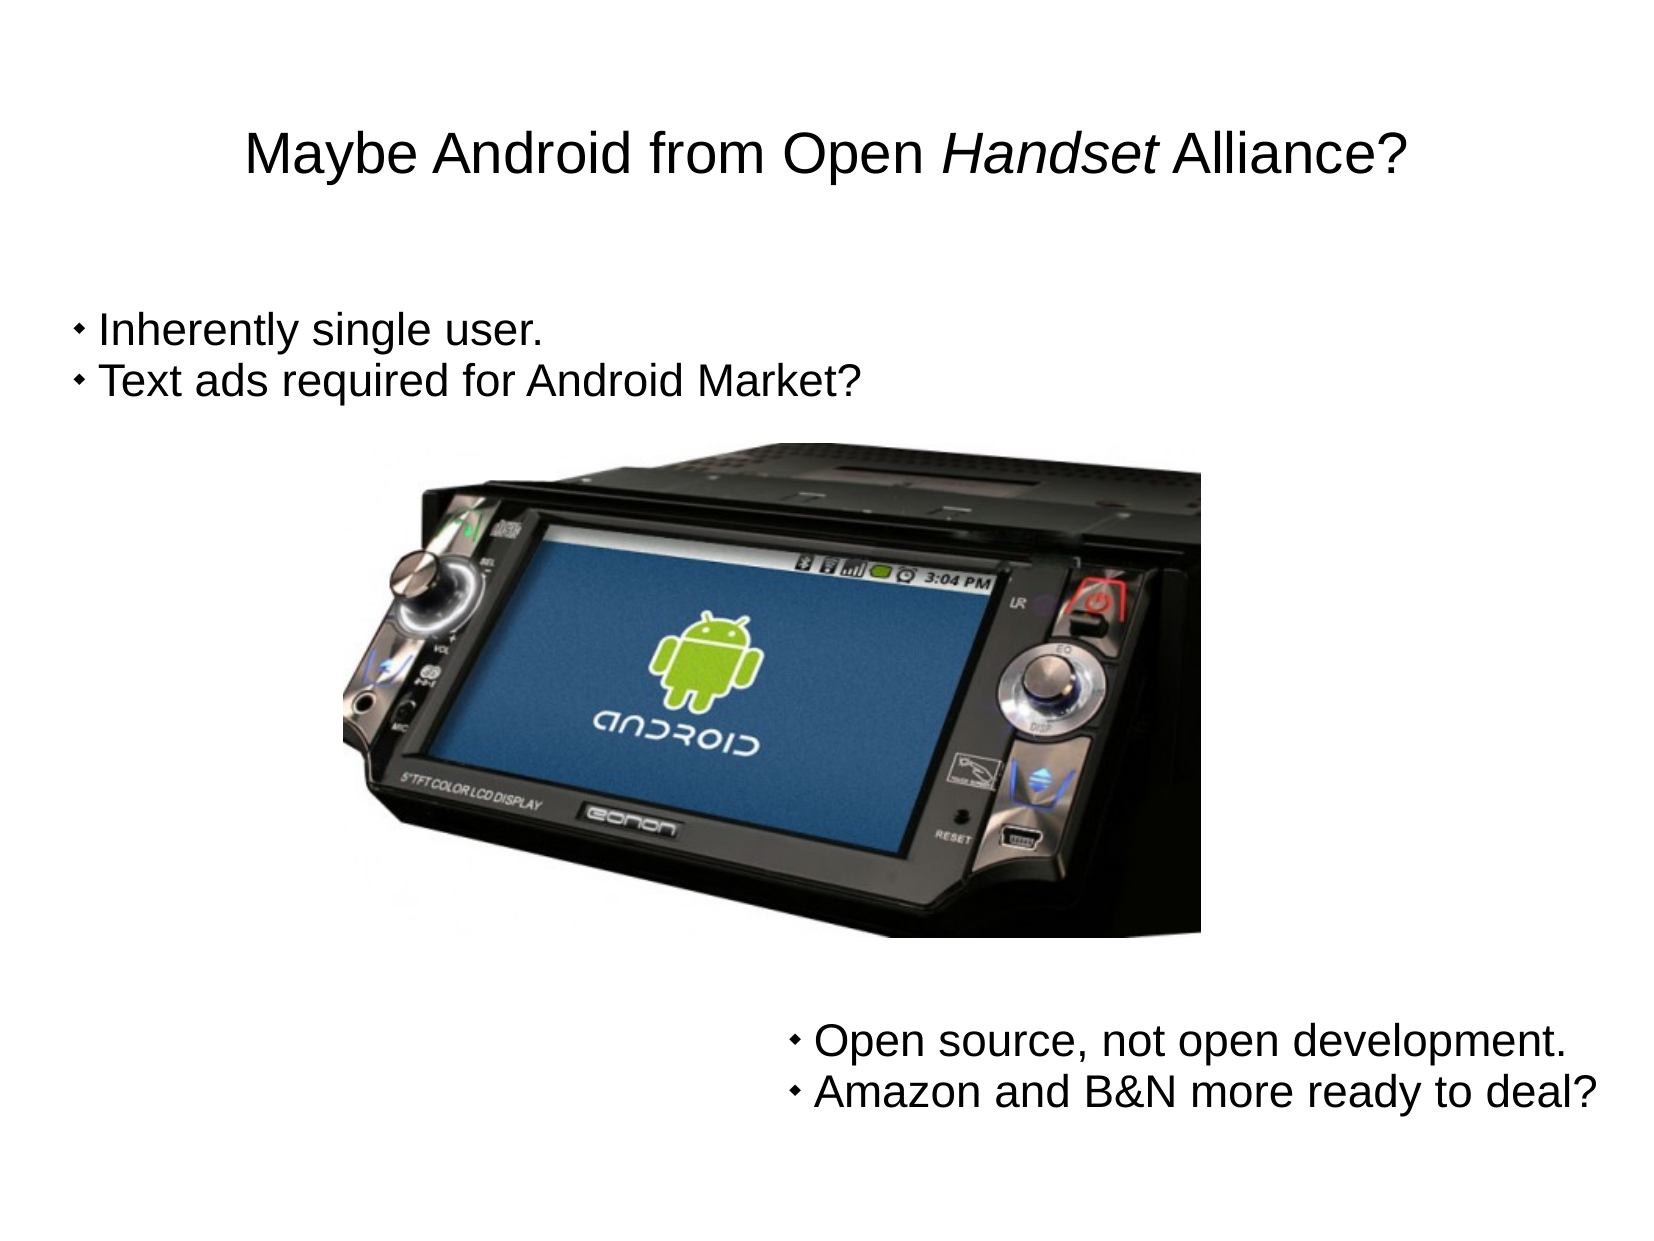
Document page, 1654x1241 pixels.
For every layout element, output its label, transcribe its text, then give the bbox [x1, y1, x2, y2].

text_box Open source, not open development. Amazon and B&N more ready to deal? [774, 1007, 1613, 1126]
title Maybe Android from Open Handset Alliance? [82, 49, 1571, 257]
picture [343, 443, 1201, 938]
text_box Inherently single user. Text ads required for Android Market? [58, 296, 897, 414]
